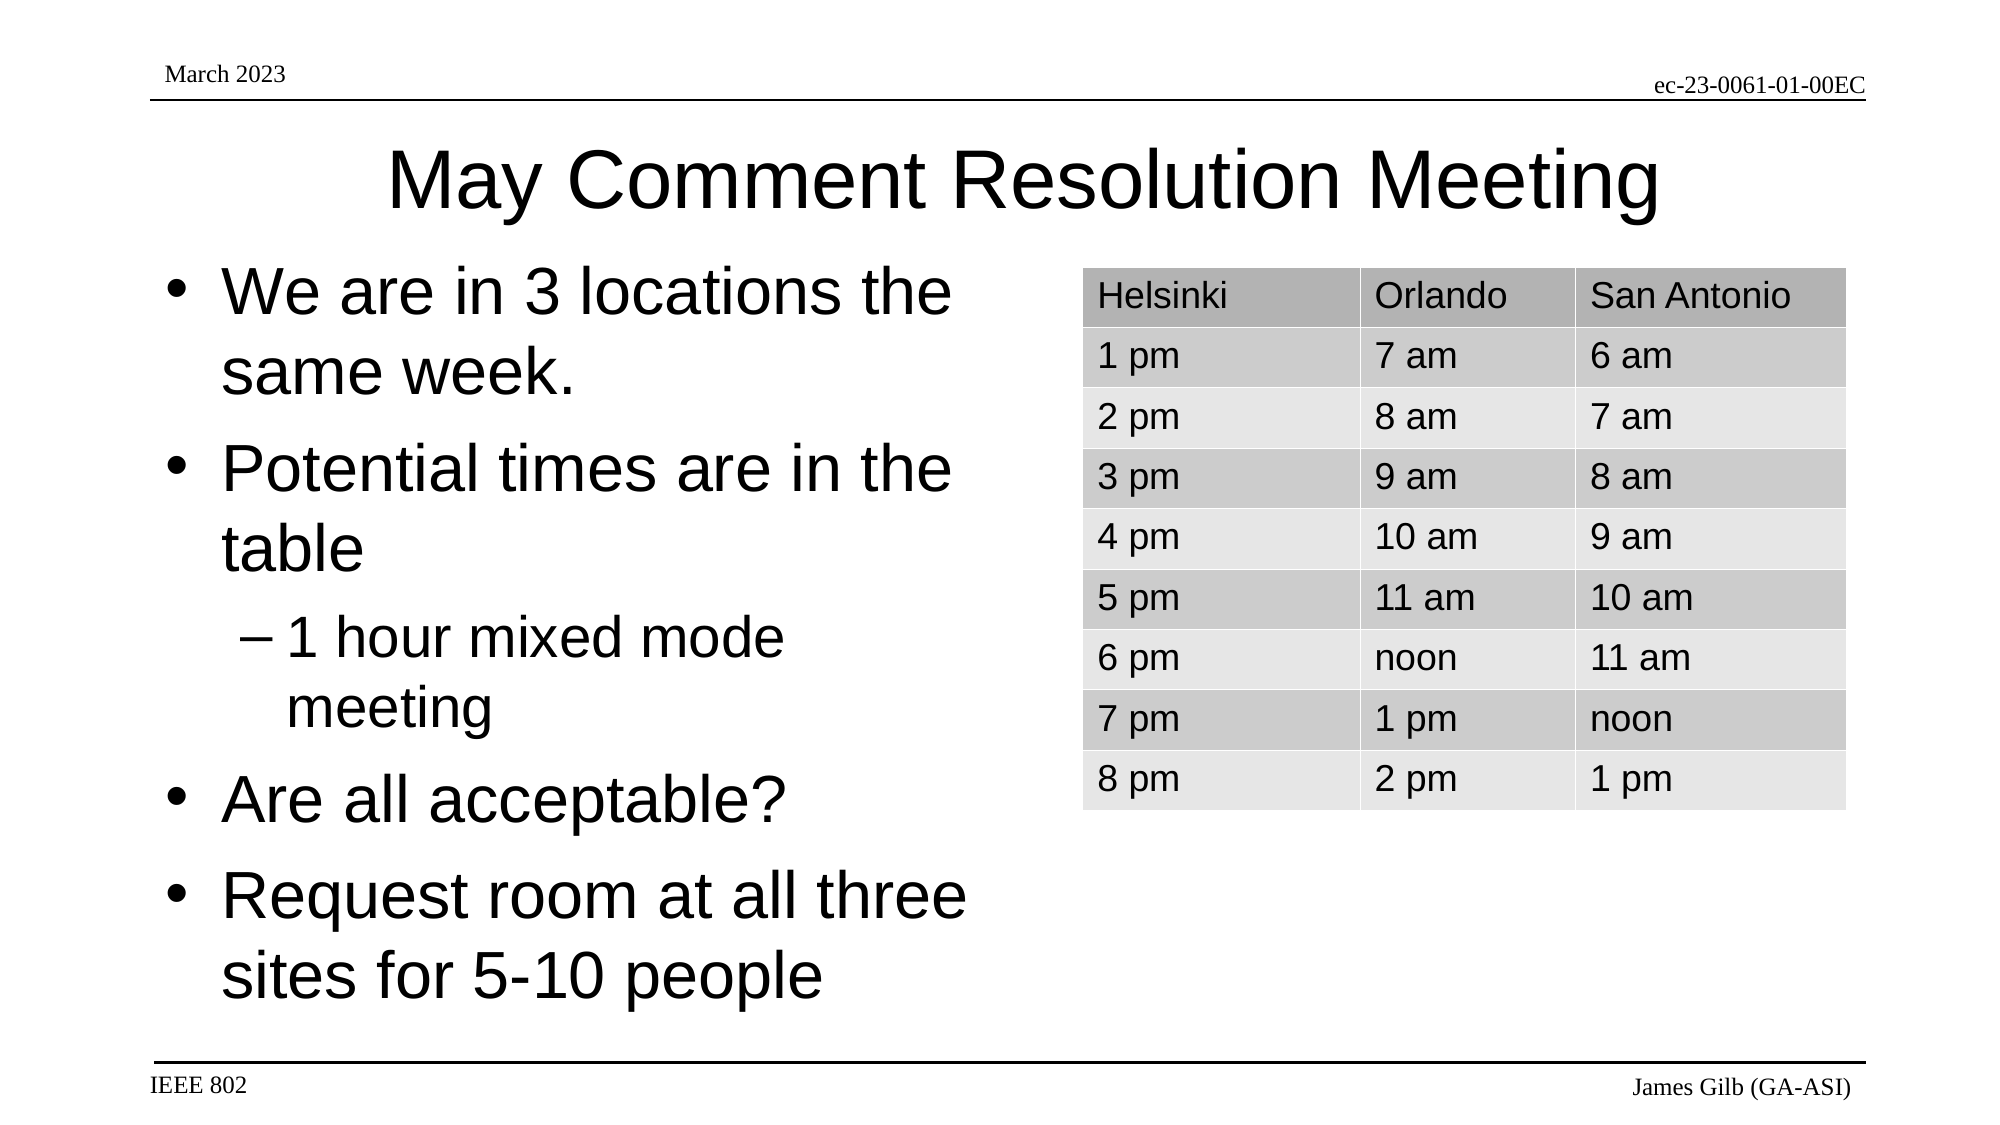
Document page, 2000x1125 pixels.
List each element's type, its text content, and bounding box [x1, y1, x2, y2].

table_cell 7 pm [1083, 690, 1360, 750]
table_cell 11 am [1361, 570, 1575, 629]
list We are in 3 locations the same week. Potential times are in the table 1 hour mixed mode meeting Are all acceptable? Request room at all three sites for 5-10 people [150, 239, 1004, 1051]
table_cell 6 pm [1083, 630, 1360, 689]
table_cell 11 am [1576, 630, 1846, 689]
table_cell 8 am [1576, 449, 1846, 508]
table_cell 8 am [1361, 388, 1575, 448]
table_cell 7 am [1361, 328, 1575, 387]
table_cell 10 am [1576, 570, 1846, 629]
table_cell 2 pm [1361, 751, 1575, 810]
table_cell 4 pm [1083, 509, 1360, 569]
table_cell 9 am [1361, 449, 1575, 508]
table_header Orlando [1361, 268, 1575, 327]
table_cell 7 am [1576, 388, 1846, 448]
table_cell 2 pm [1083, 388, 1360, 448]
table_cell 1 pm [1083, 328, 1360, 387]
table_cell 3 pm [1083, 449, 1360, 508]
table_cell 1 pm [1576, 751, 1846, 810]
table_cell noon [1361, 630, 1575, 689]
table_cell 9 am [1576, 509, 1846, 569]
table_cell 6 am [1576, 328, 1846, 387]
table_cell 10 am [1361, 509, 1575, 569]
table_header Helsinki [1083, 268, 1360, 327]
table_cell 1 pm [1361, 690, 1575, 750]
table_cell 8 pm [1083, 751, 1360, 810]
title May Comment Resolution Meeting [149, 112, 1900, 238]
table_cell noon [1576, 690, 1846, 750]
table_cell 5 pm [1083, 570, 1360, 629]
table_header San Antonio [1576, 268, 1846, 327]
